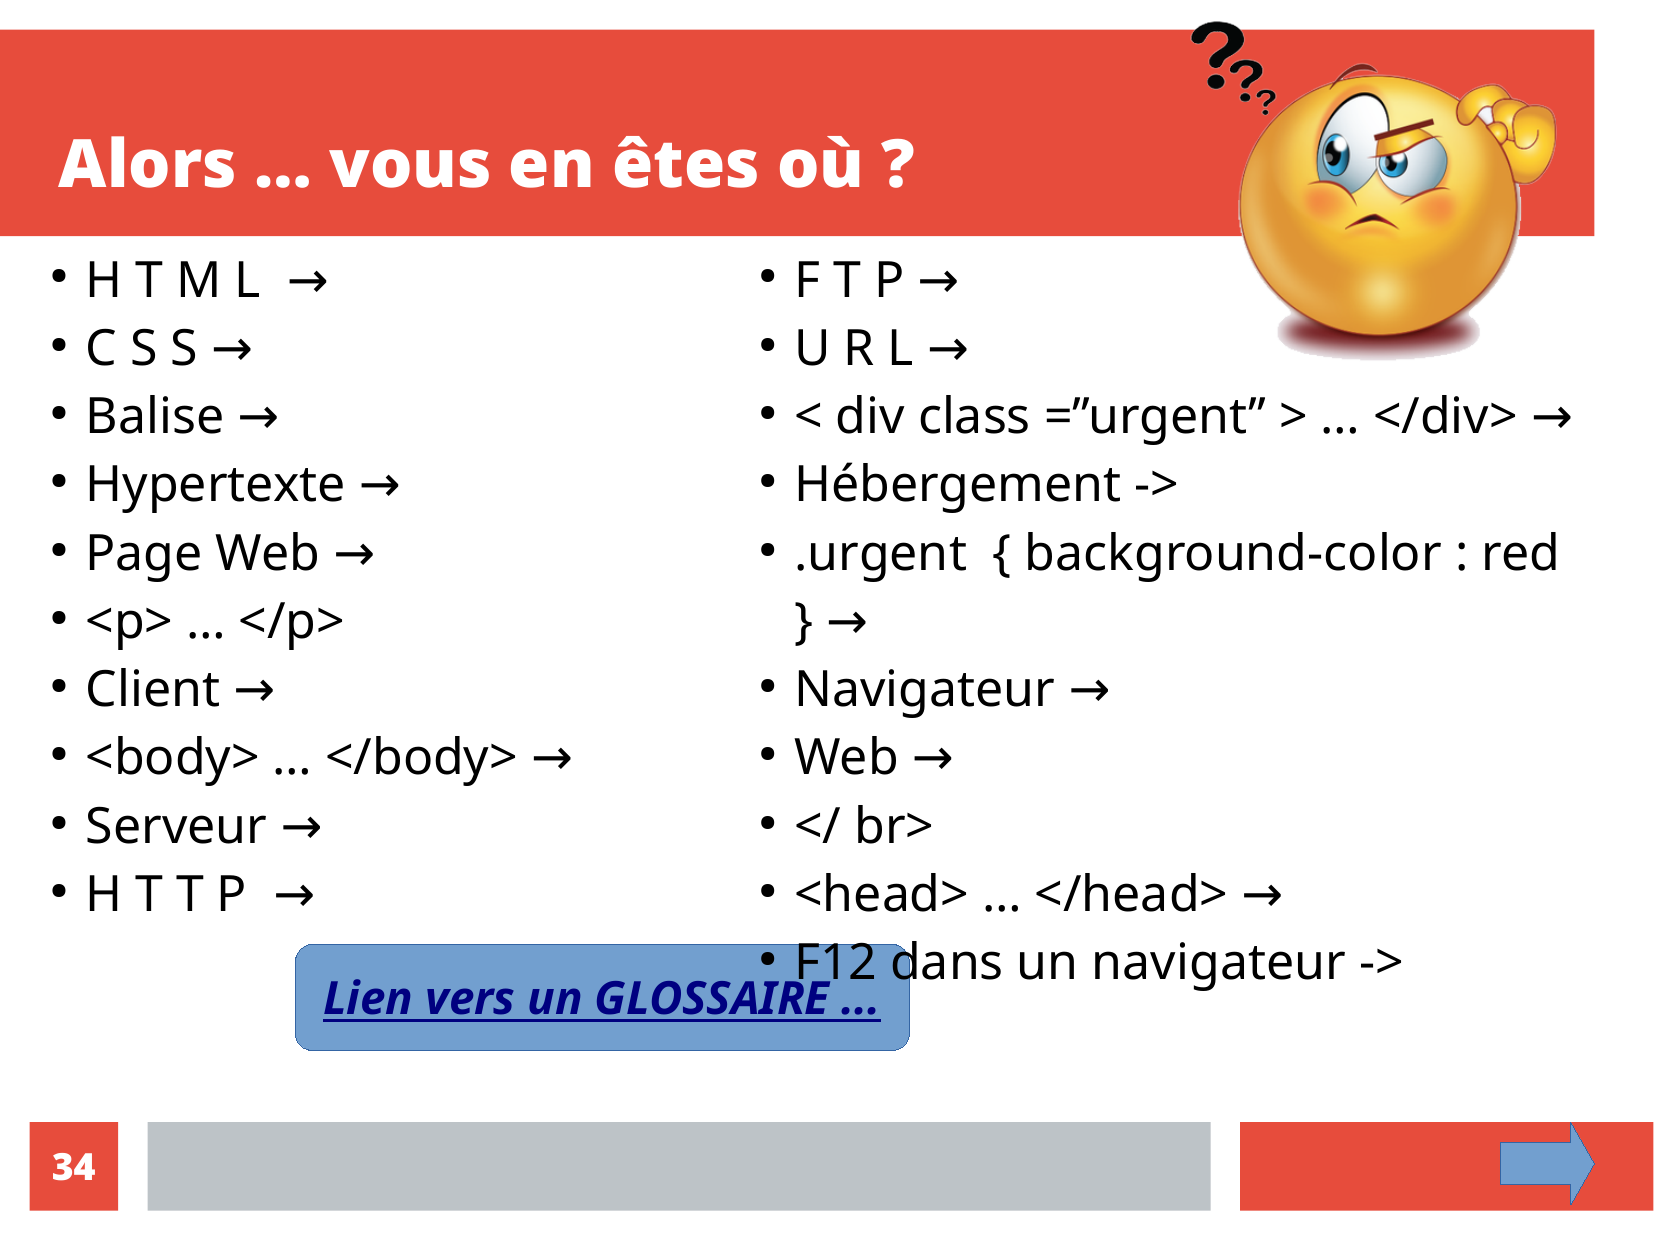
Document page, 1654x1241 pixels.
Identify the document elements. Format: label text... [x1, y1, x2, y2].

text_box [1500, 1122, 1595, 1205]
title Alors … vous en êtes où ? [59, 59, 1181, 207]
text_box H T M L → C S S → Balise → Hypertexte → Page Web → <p> … </p> Client → <body> … </body> → Serveur → H T T P → [35, 236, 662, 910]
title Alors … vous en êtes où ? [1583, 59, 1595, 207]
picture [1181, 6, 1583, 367]
text_box F T P → U R L → < div class =’’urgent’’ > … </div> → Hébergement -> .urgent { background-color : red } → Navigateur → Web → </ br> <head> … </head> → F12 dans un navigateur -> [744, 236, 1589, 945]
text_box Lien vers un GLOSSAIRE ... [295, 944, 910, 1051]
